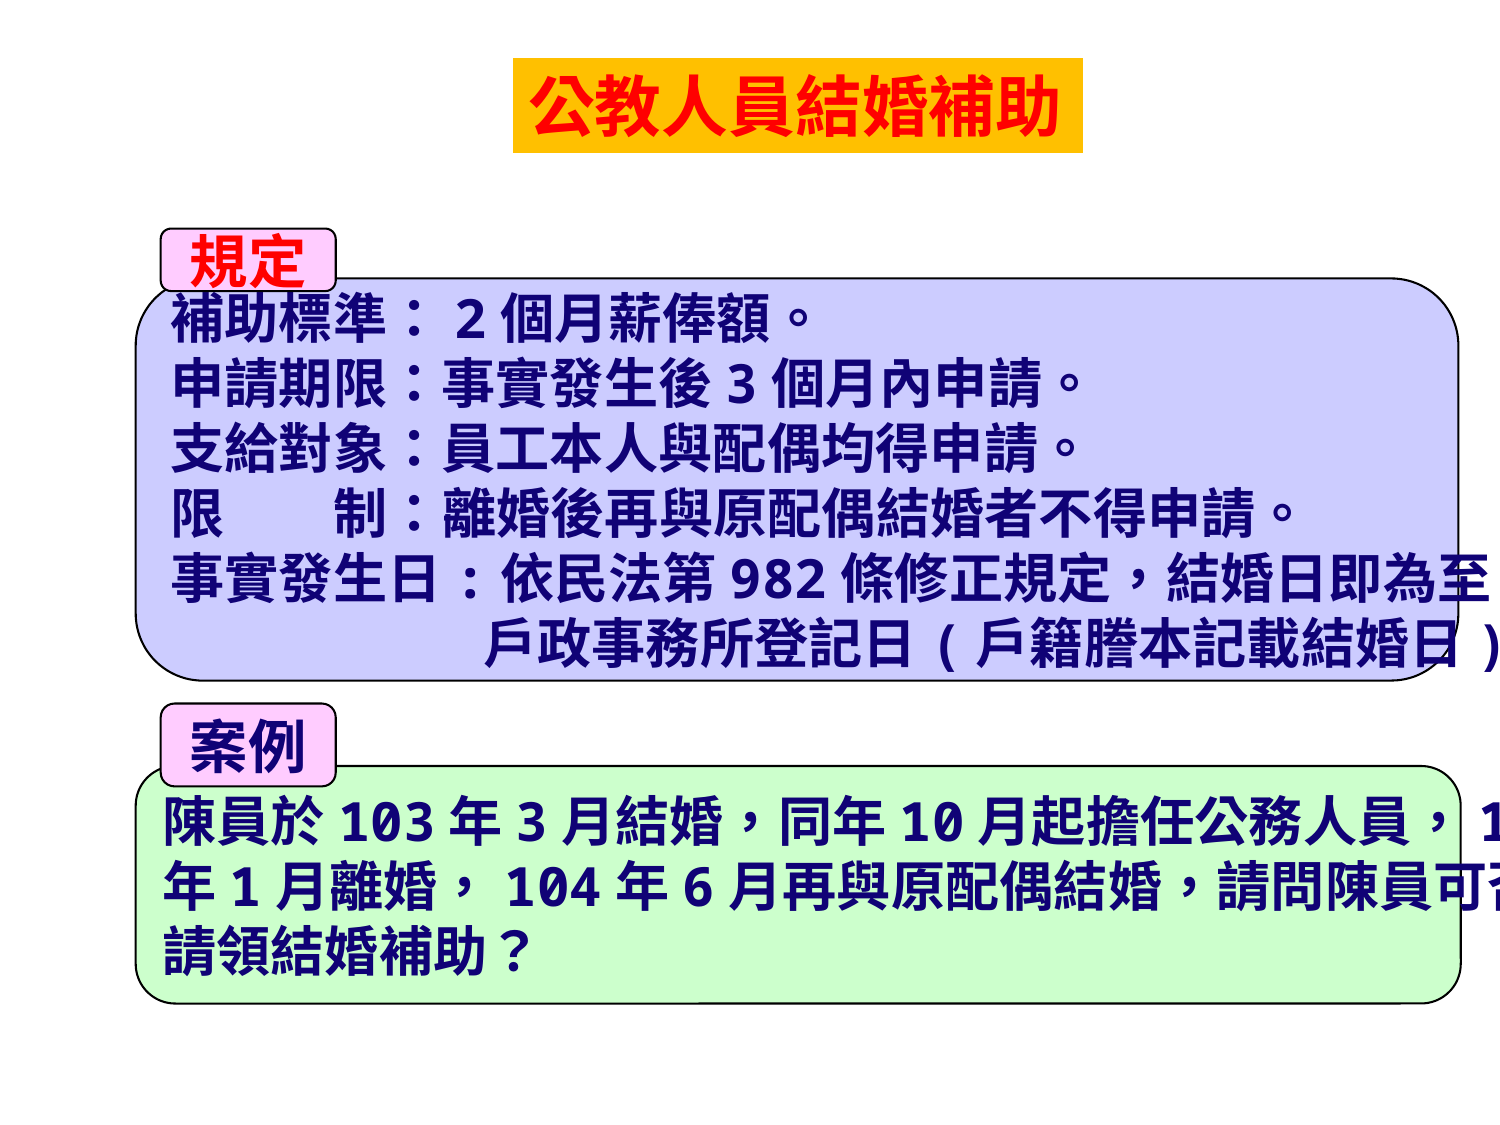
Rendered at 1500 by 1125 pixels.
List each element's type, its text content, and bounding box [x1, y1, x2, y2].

text_box 陳員於103年3月結婚，同年10月起擔任公務人員，104 年1月離婚，104年6月再與原配偶結婚，請問陳員可否 請領結婚補助？ [135, 766, 1461, 1004]
text_box 補助標準：2個月薪俸額。 申請期限：事實發生後3個月內申請。 支給對象：員工本人與配偶均得申請。 限 制：離婚後再與原配偶結婚者不得申請。 事實發生日:依民法第982條修正規定，結婚日即為至 戶政事務所登記日(戶籍謄本記載結婚日) [135, 278, 1459, 681]
text_box 規定 [160, 228, 336, 292]
text_box 公教人員結婚補助 [513, 58, 1083, 153]
text_box 案例 [160, 703, 336, 787]
